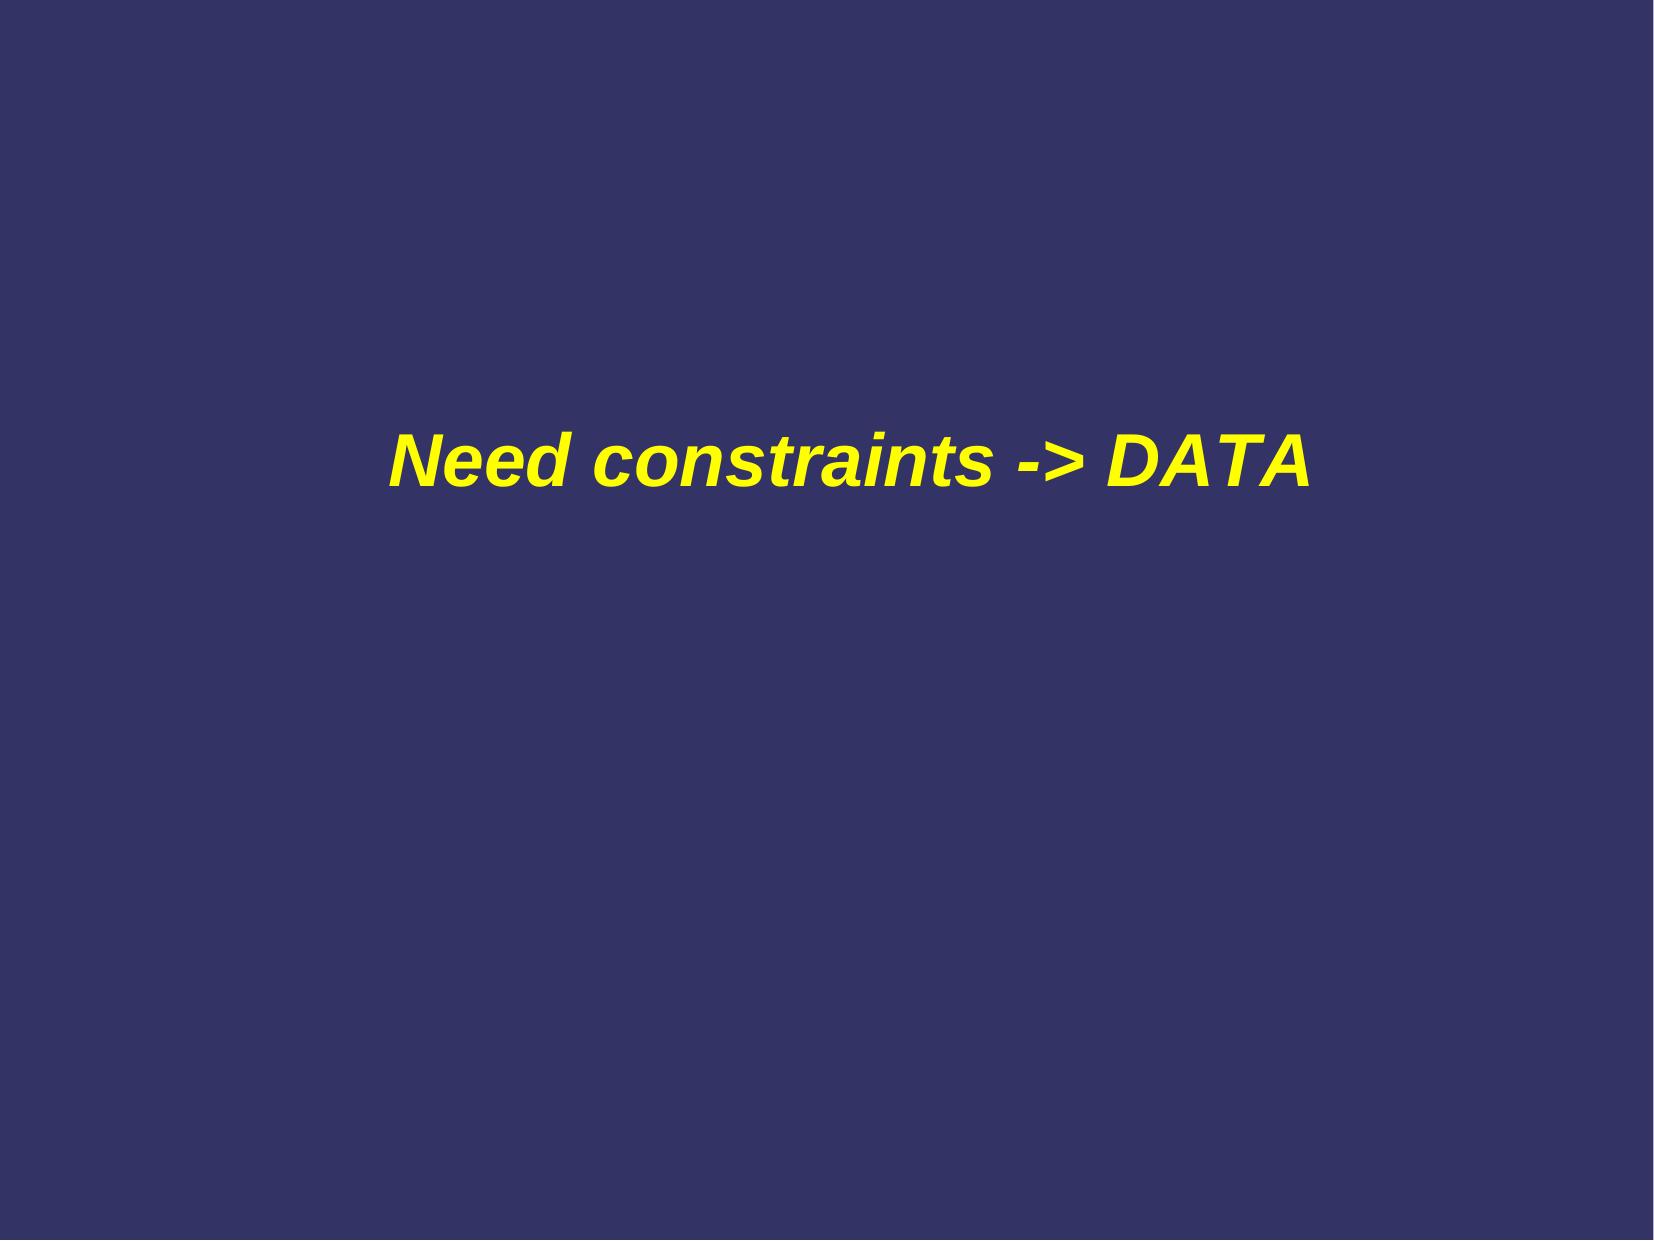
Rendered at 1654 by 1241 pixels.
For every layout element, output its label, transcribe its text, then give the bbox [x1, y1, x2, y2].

title Need constraints -> DATA [145, 362, 1559, 563]
